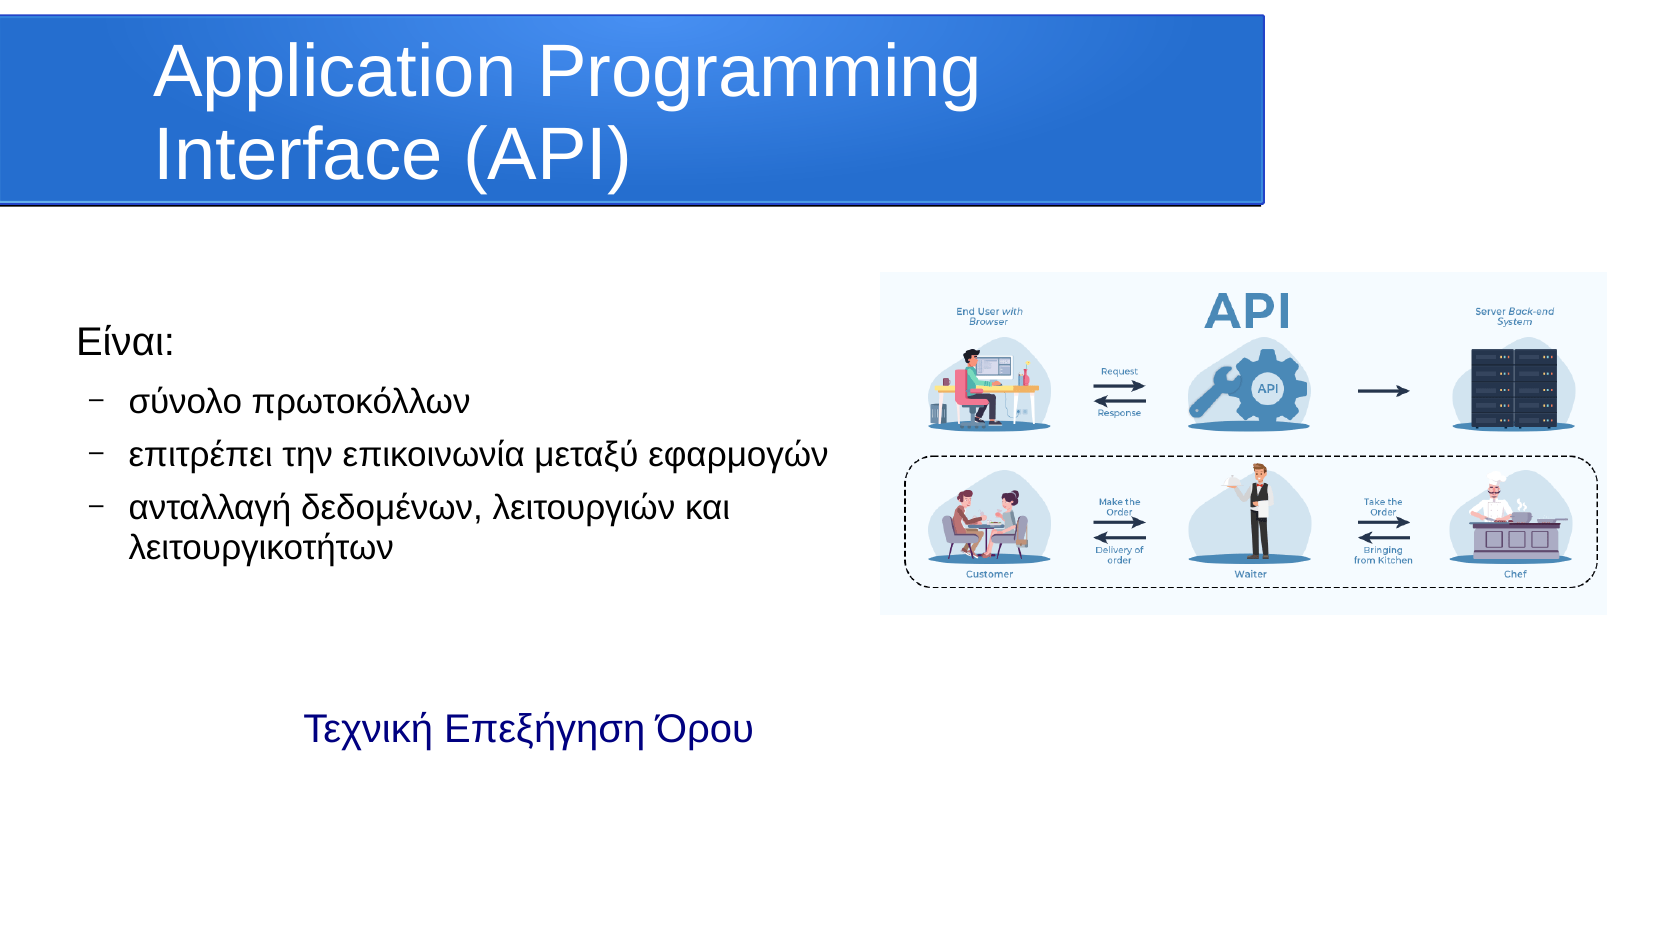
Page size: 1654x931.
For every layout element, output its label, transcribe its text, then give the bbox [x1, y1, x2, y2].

title Application Programming Interface (API) [82, 29, 1235, 196]
picture [880, 272, 1607, 615]
list Είναι: σύνολο πρωτοκόλλων επιτρέπει την επικοινωνία μεταξύ εφαρμογών ανταλλαγή δεδομένων, λειτουργιών και λειτουργικοτήτων Τεχνική Επεξήγηση Όρου [23, 318, 898, 756]
